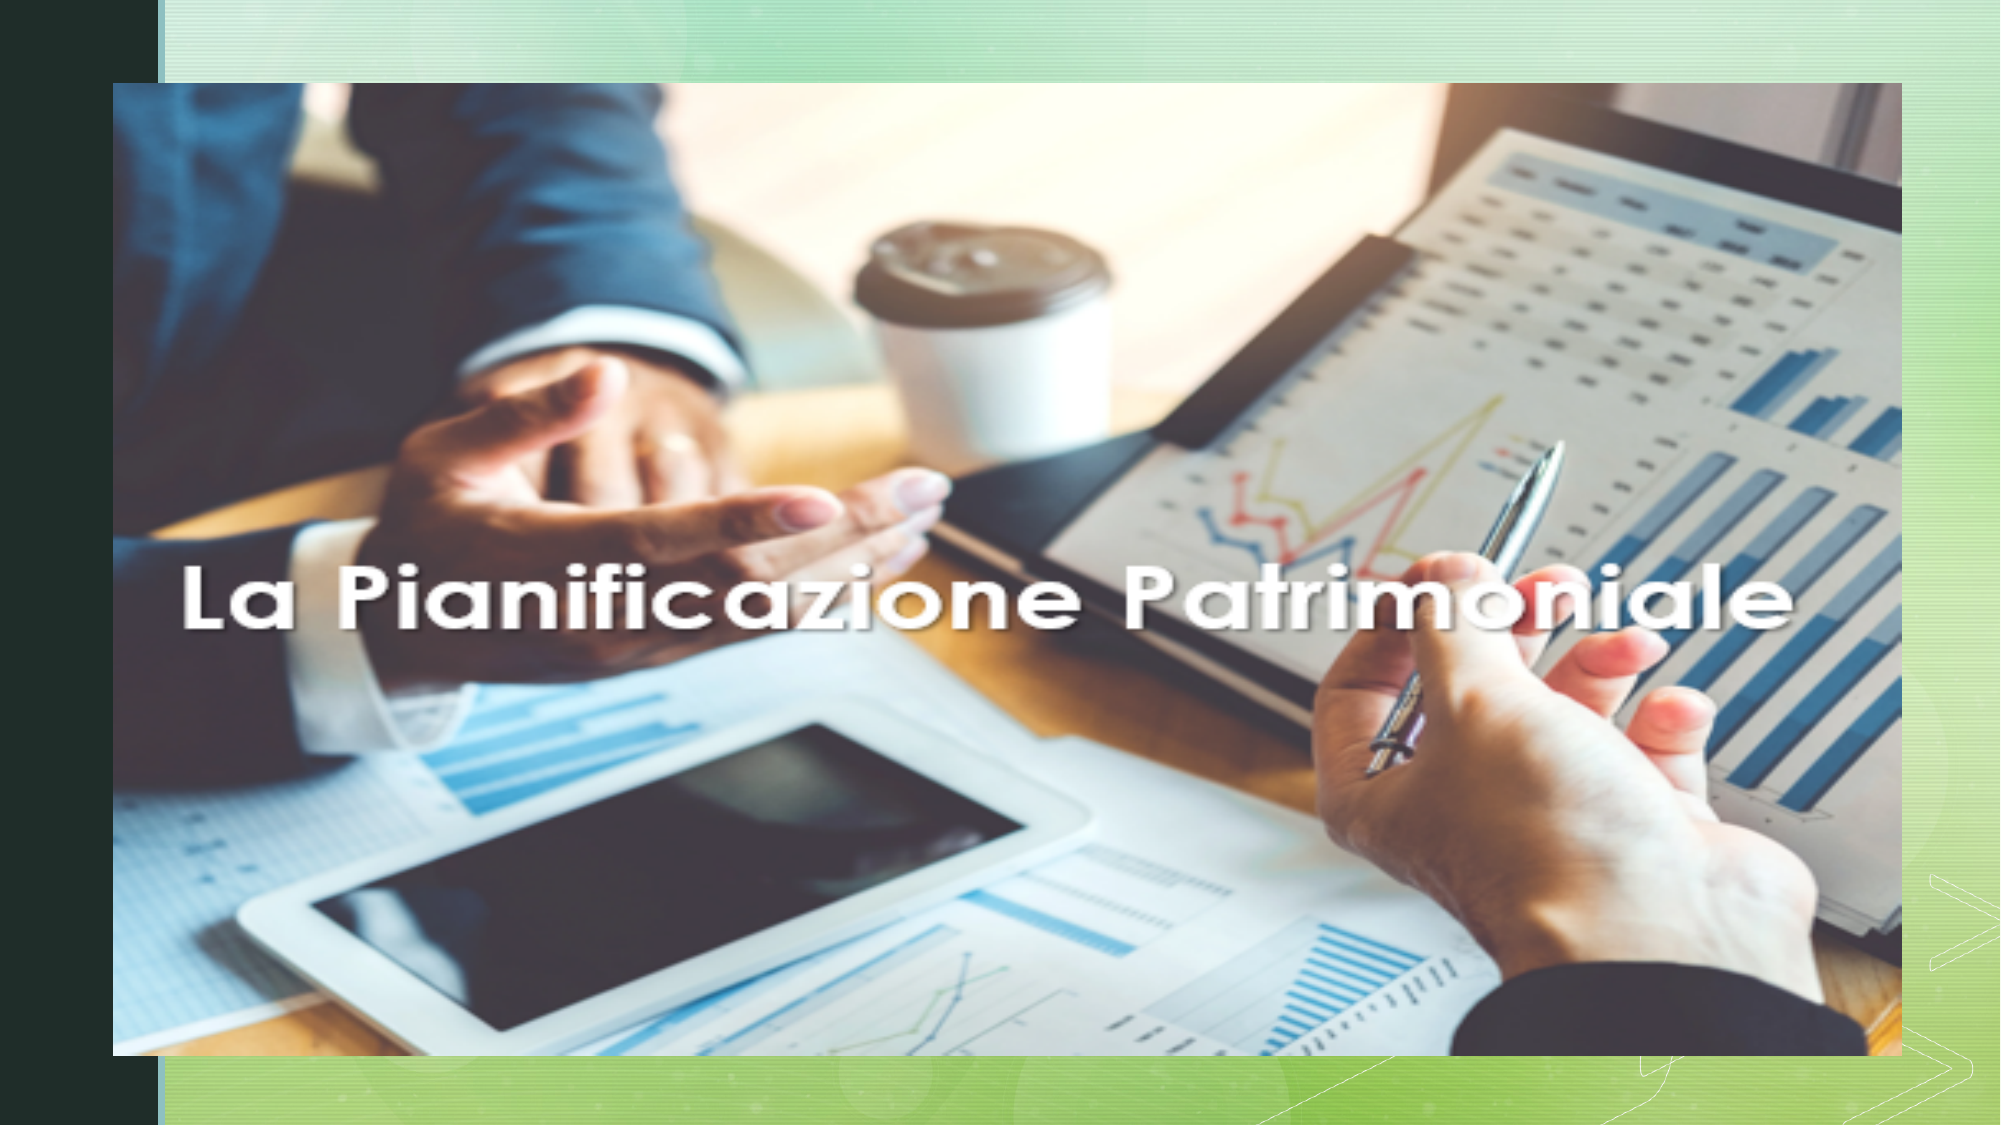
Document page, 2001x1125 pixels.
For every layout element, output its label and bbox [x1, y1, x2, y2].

picture [113, 83, 1902, 1056]
